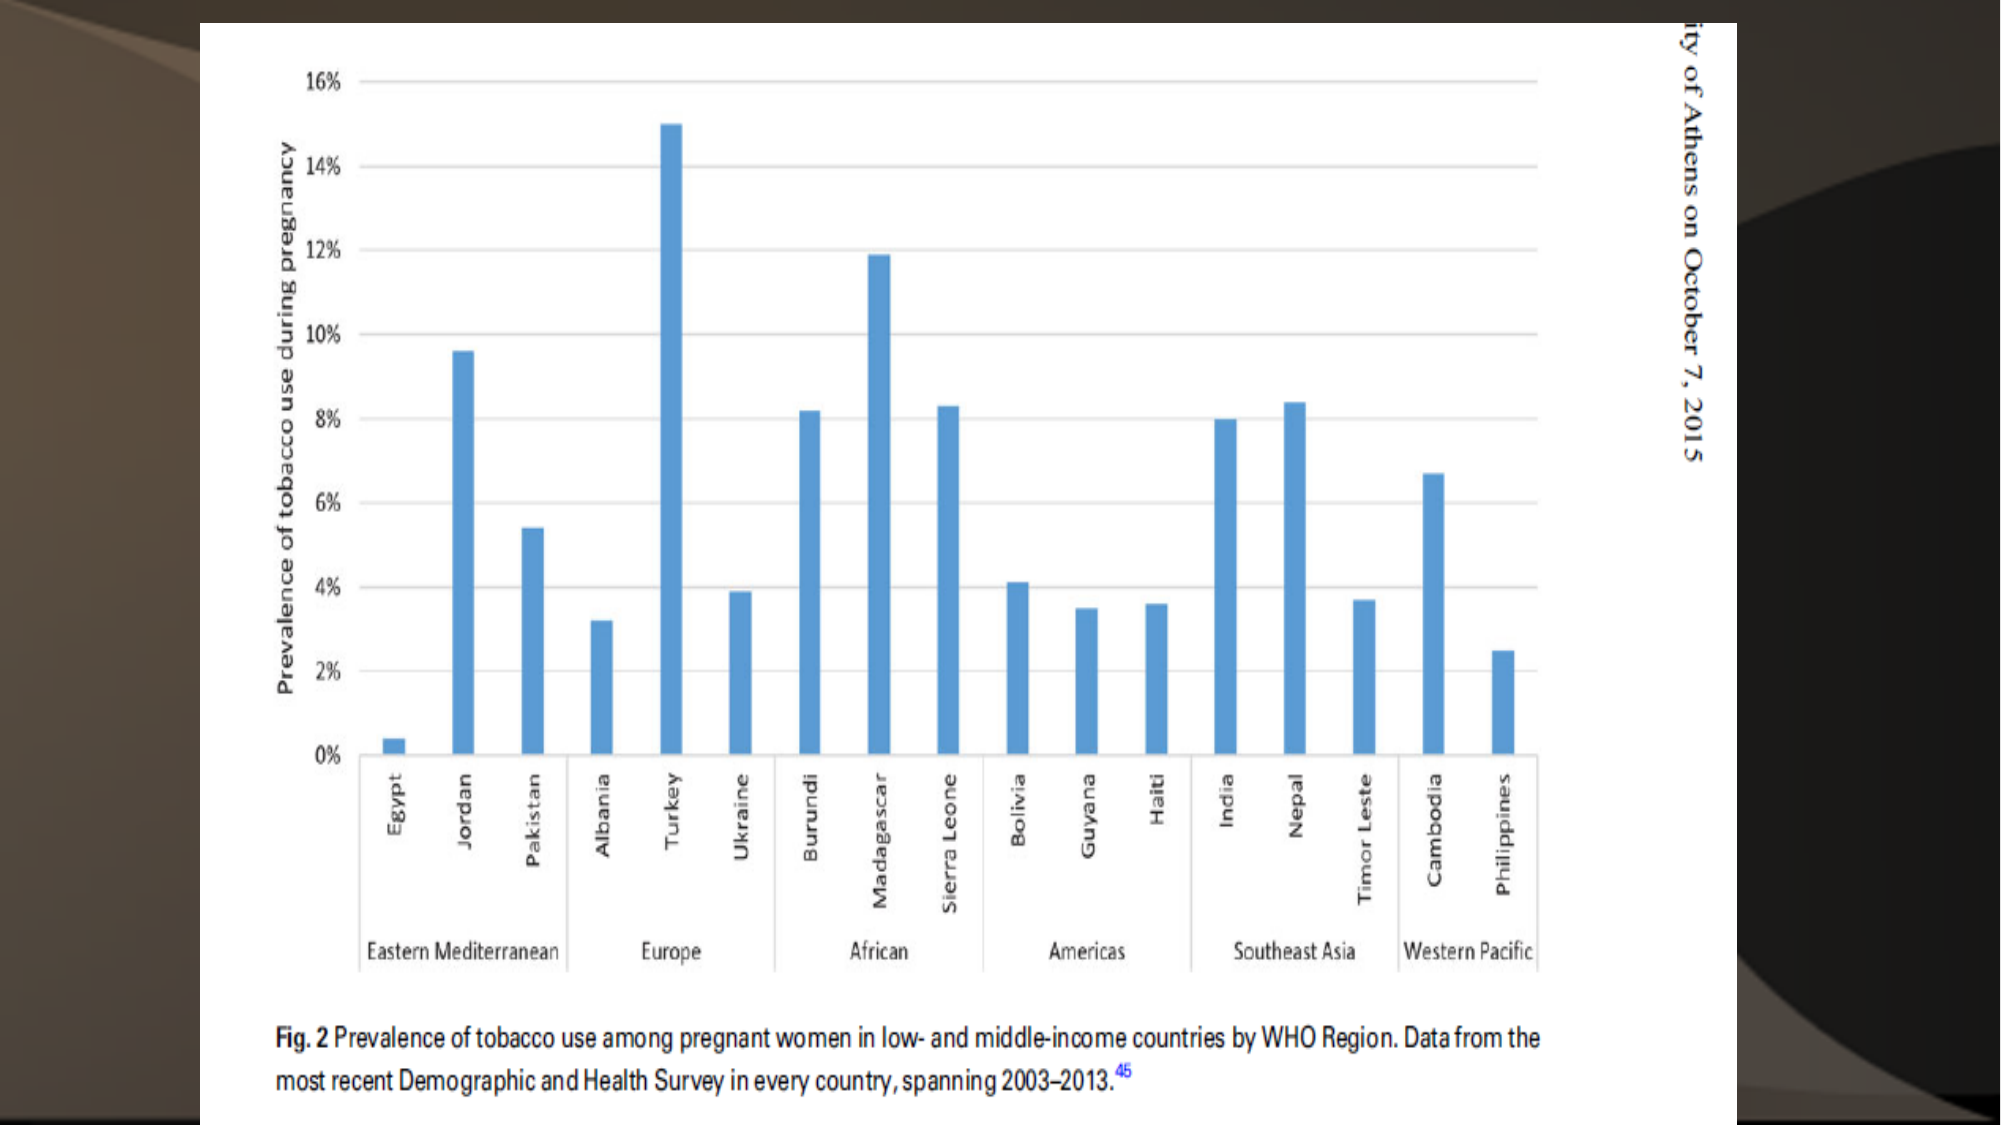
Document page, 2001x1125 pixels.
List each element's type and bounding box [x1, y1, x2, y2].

picture [200, 23, 1737, 1125]
